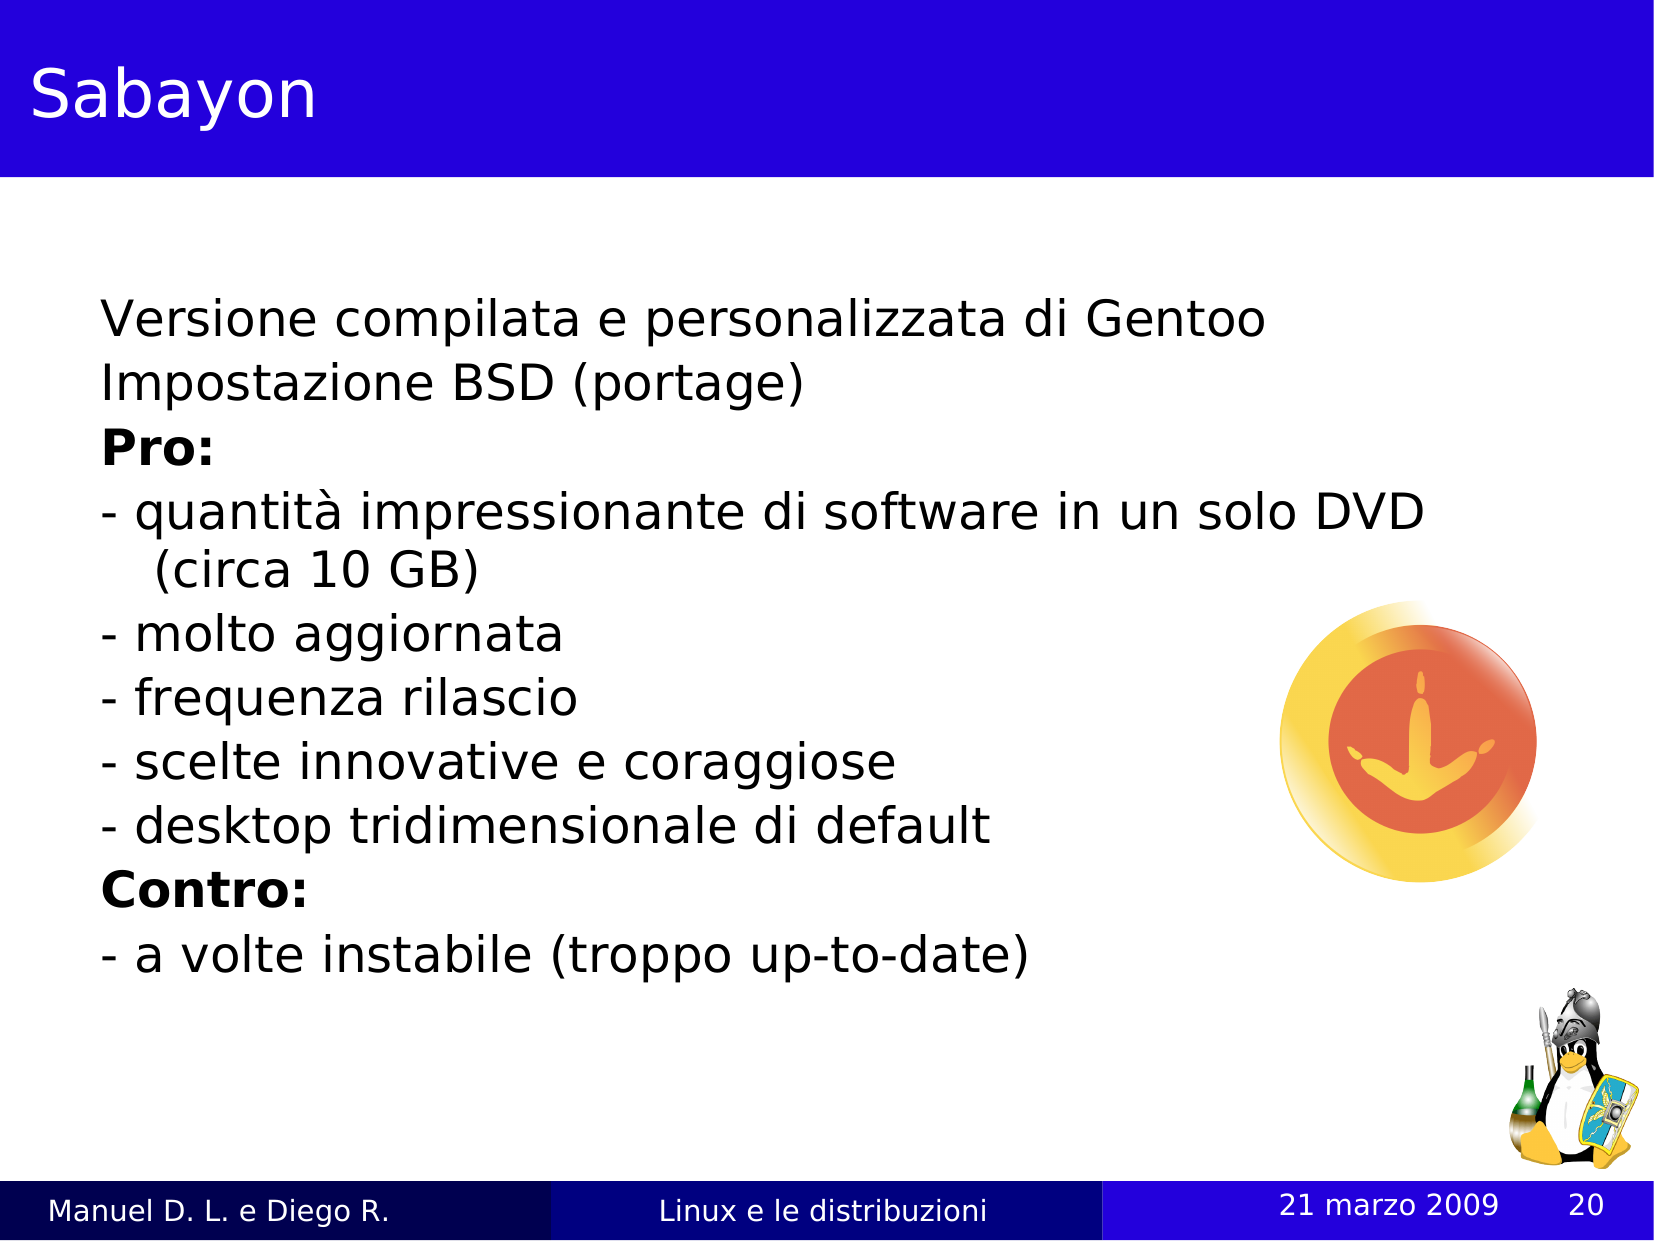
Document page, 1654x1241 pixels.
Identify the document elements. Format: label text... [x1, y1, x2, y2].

picture [1509, 988, 1639, 1169]
title Sabayon [29, 0, 1518, 198]
list Versione compilata e personalizzata di Gentoo Impostazione BSD (portage) Pro: - quantità impressionante di software in un solo DVD (circa 10 GB) - molto aggiornata - frequenza rilascio - scelte innovative e coraggiose - desktop tridimensionale di default Contro: - a volte instabile (troppo up-to-date) [82, 290, 1571, 1109]
picture [1256, 592, 1574, 888]
